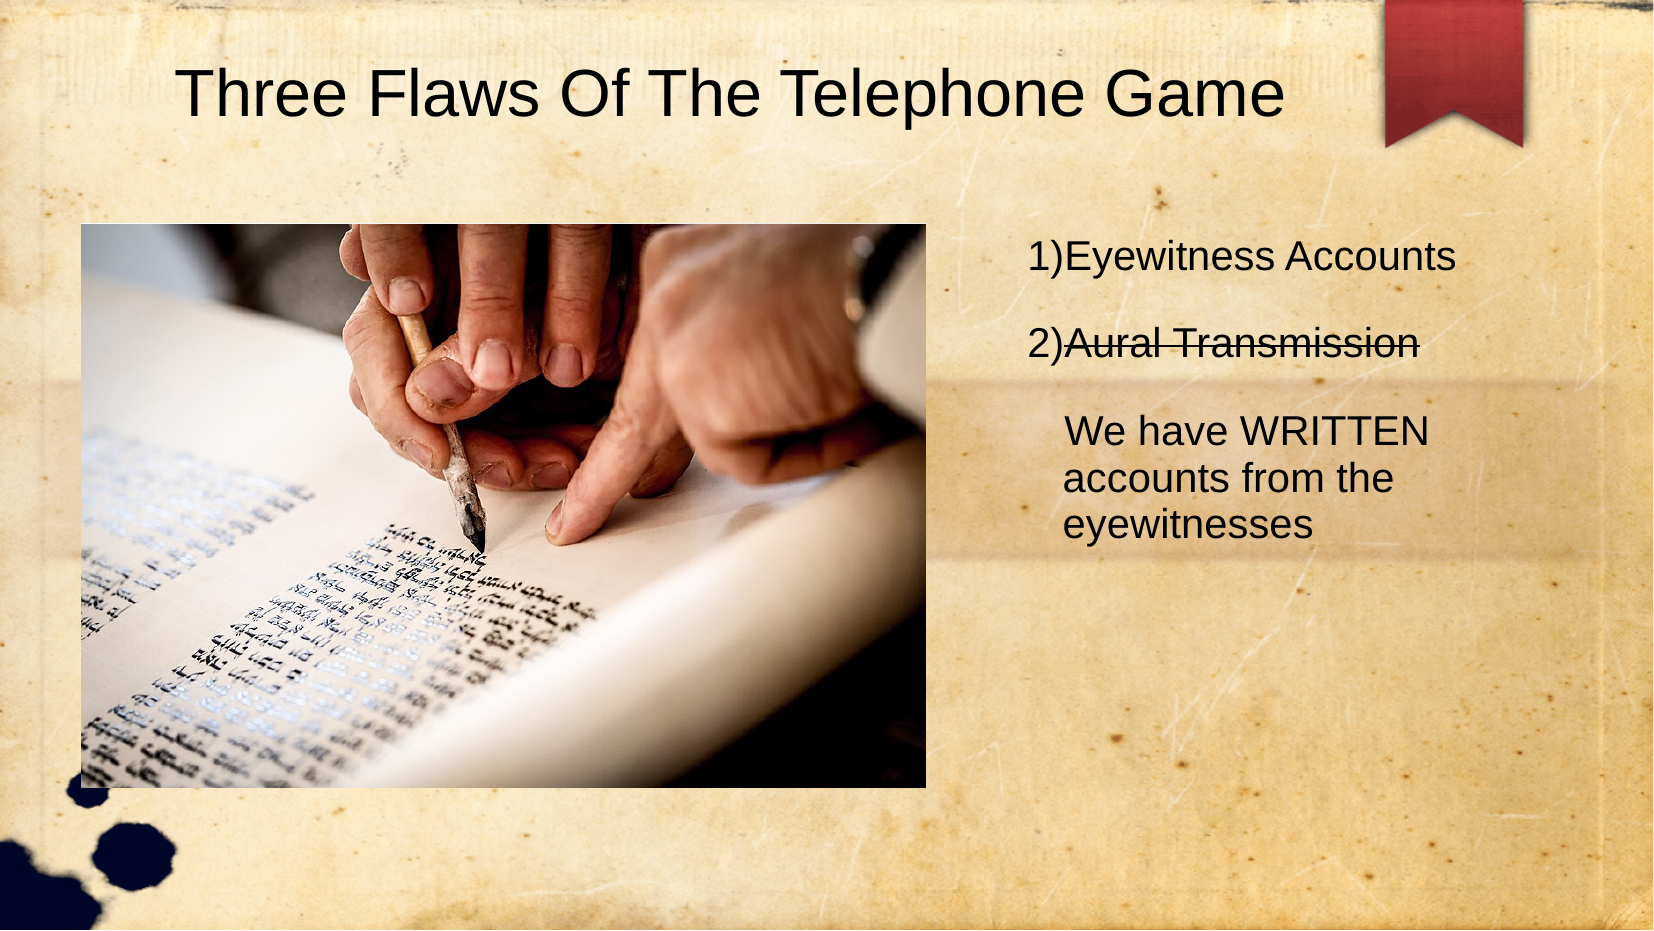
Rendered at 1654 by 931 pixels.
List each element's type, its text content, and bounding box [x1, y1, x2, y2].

picture [0, 0, 1654, 930]
text_box Eyewitness Accounts Aural Transmission We have WRITTEN accounts from the eyewitnesses [1012, 225, 1576, 638]
text_box Three Flaws Of The Telephone Game [112, 37, 1351, 151]
